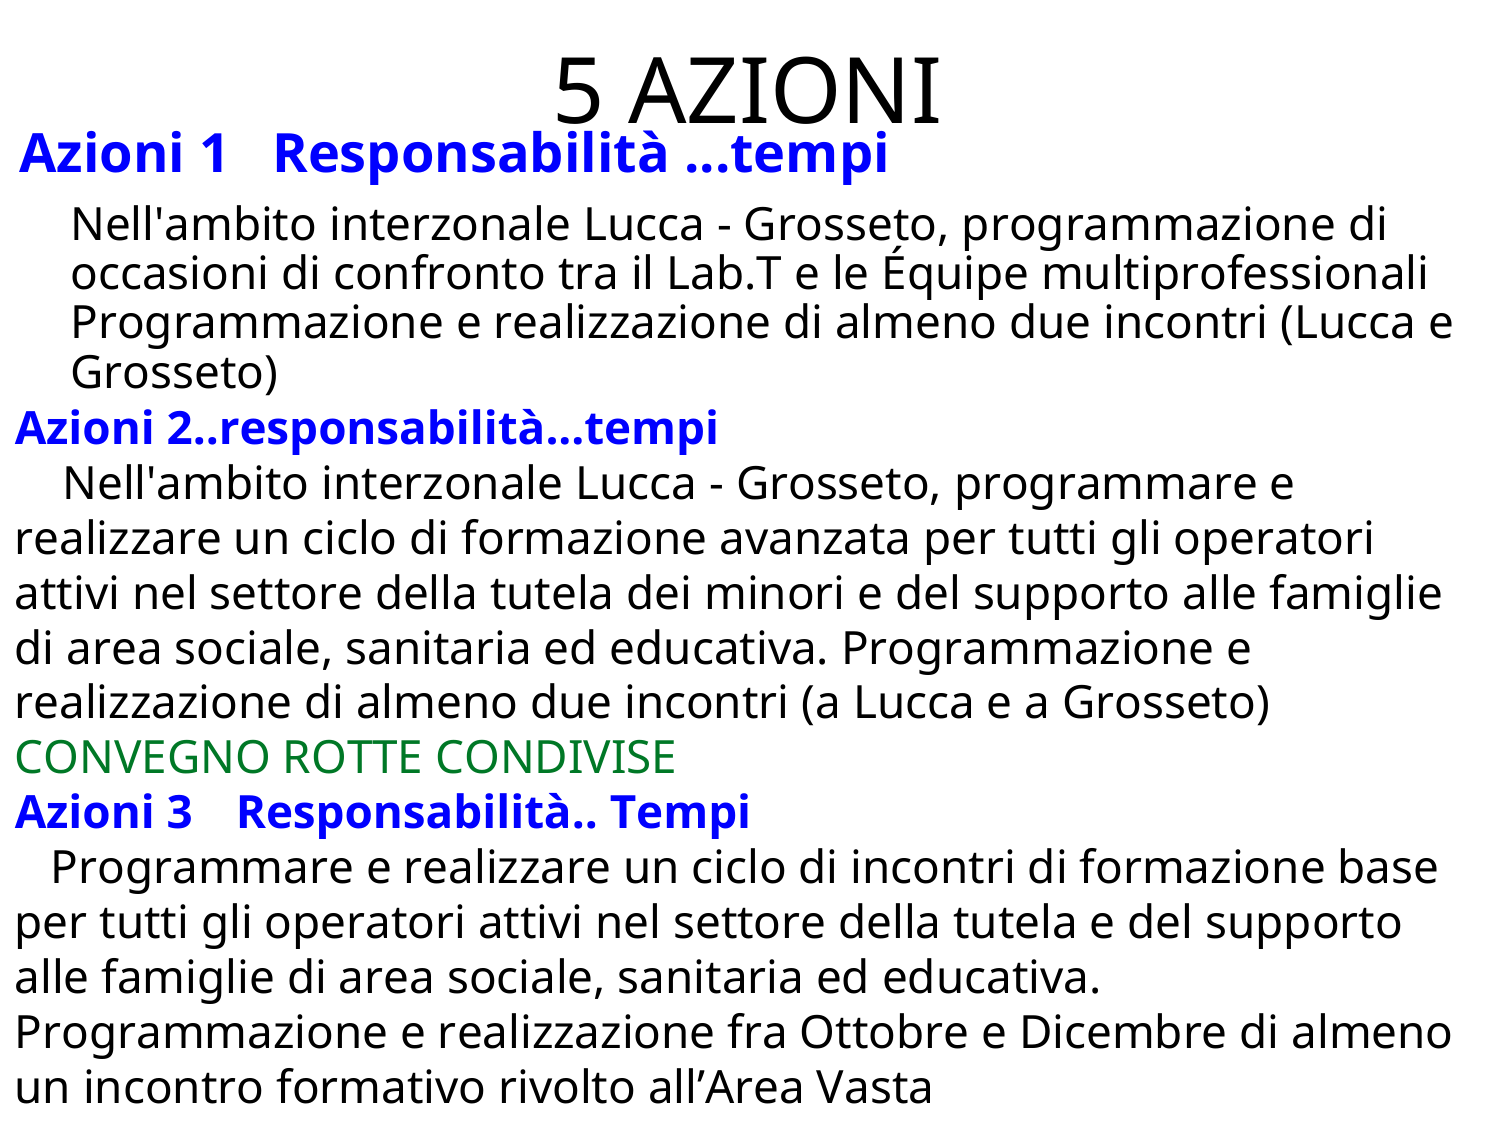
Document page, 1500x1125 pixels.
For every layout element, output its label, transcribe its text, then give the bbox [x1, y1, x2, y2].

text_box Azioni 1 Responsabilità ...tempi Nell'ambito interzonale Lucca - Grosseto, programmazione di occasioni di confronto tra il Lab.T e le Équipe multiprofessionali Programmazione e realizzazione di almeno due incontri (Lucca e Grosseto) Azioni 2..responsabilità...tempi Nell'ambito interzonale Lucca - Grosseto, programmare e realizzare un ciclo di formazione avanzata per tutti gli operatori attivi nel settore della tutela dei minori e del supporto alle famiglie di area sociale, sanitaria ed educativa. Programmazione e realizzazione di almeno due incontri (a Lucca e a Grosseto) CONVEGNO ROTTE CONDIVISE Azioni 3 Responsabilità.. Tempi Programmare e realizzare un ciclo di incontri di formazione base per tutti gli operatori attivi nel settore della tutela e del supporto alle famiglie di area sociale, sanitaria ed educativa. Programmazione e realizzazione fra Ottobre e Dicembre di almeno un incontro formativo rivolto all’Area Vasta [0, 118, 1483, 1125]
title 5 AZIONI [75, 21, 1421, 118]
